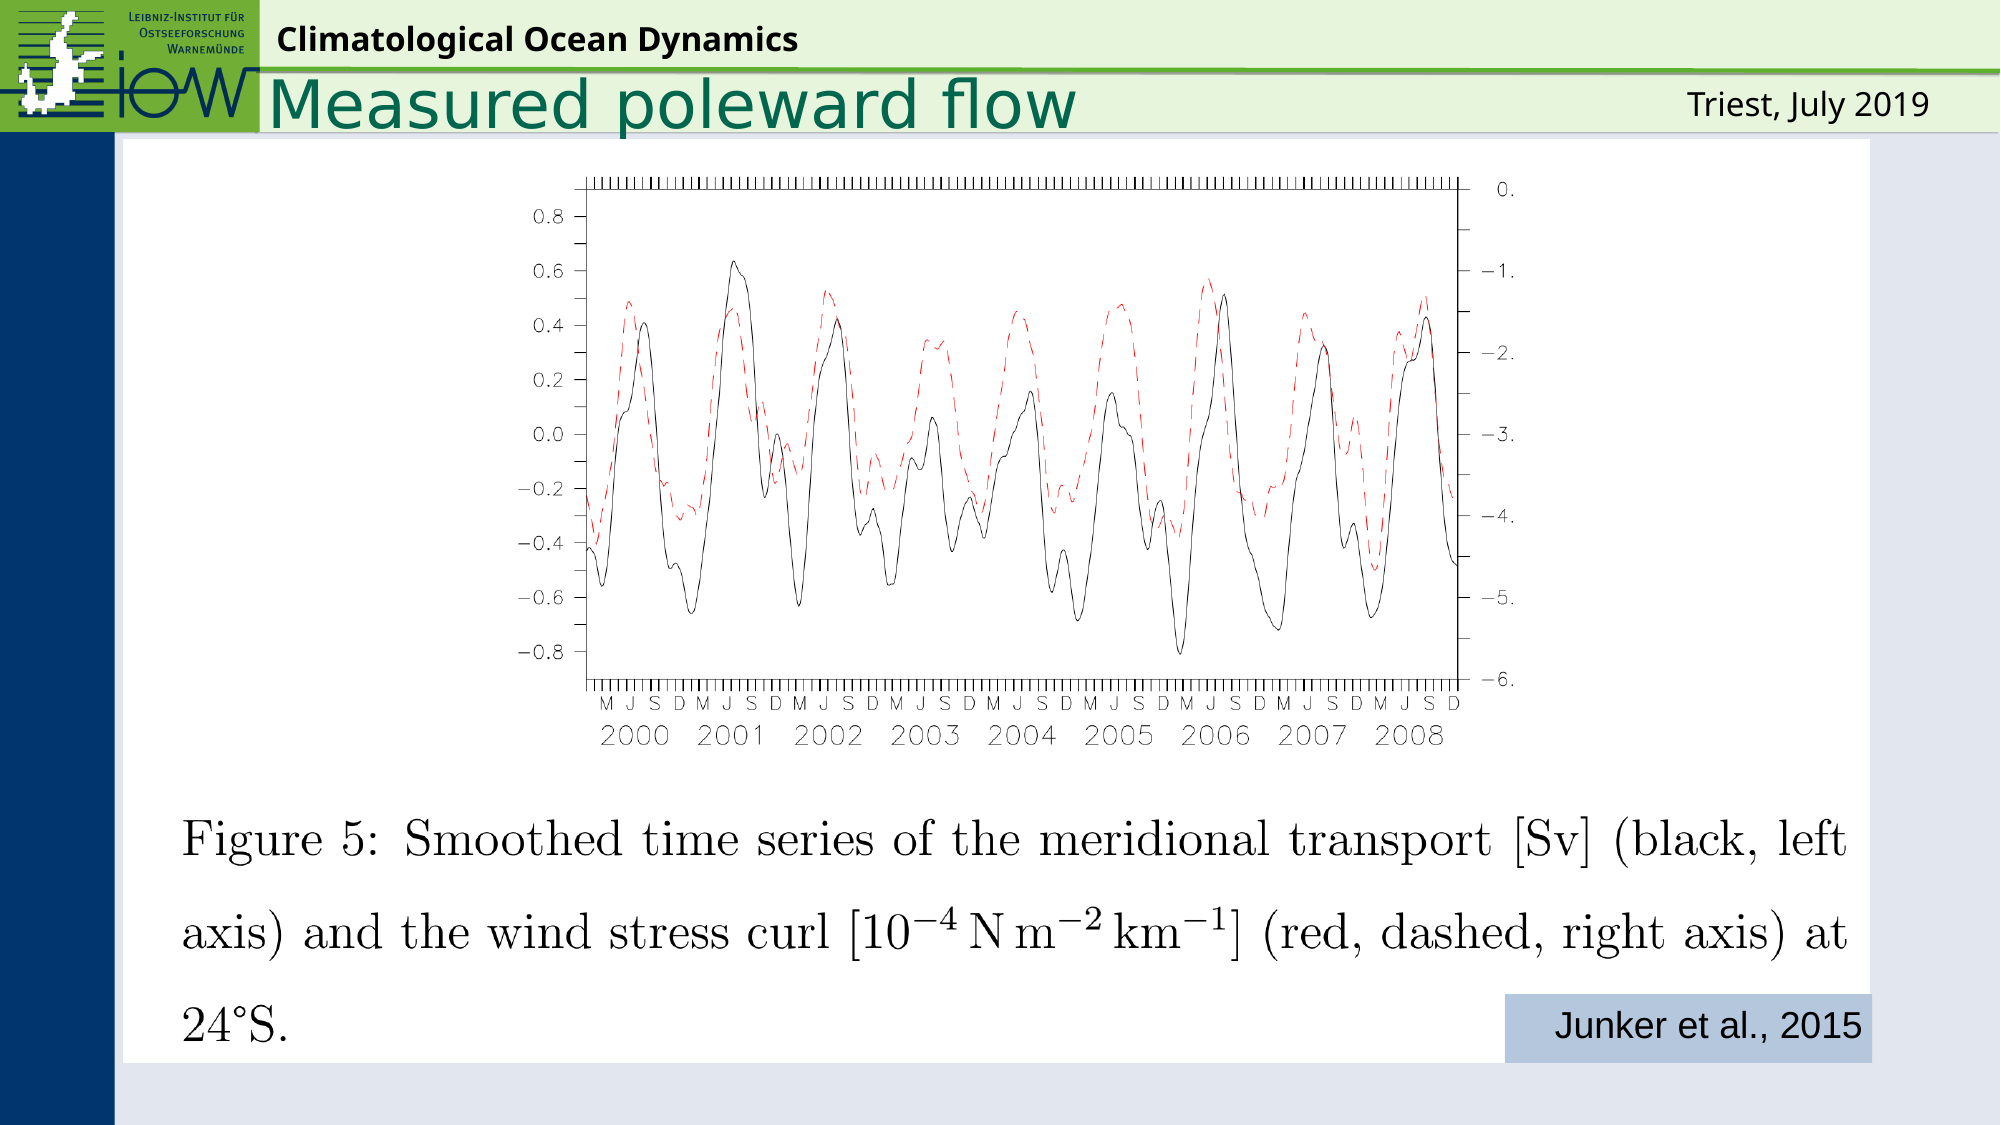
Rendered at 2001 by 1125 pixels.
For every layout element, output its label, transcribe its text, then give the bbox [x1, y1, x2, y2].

picture [123, 139, 1870, 1063]
text_box Measured poleward flow [252, 59, 1323, 139]
picture [0, 10, 260, 118]
text_box Junker et al., 2015 [1504, 994, 1873, 1063]
